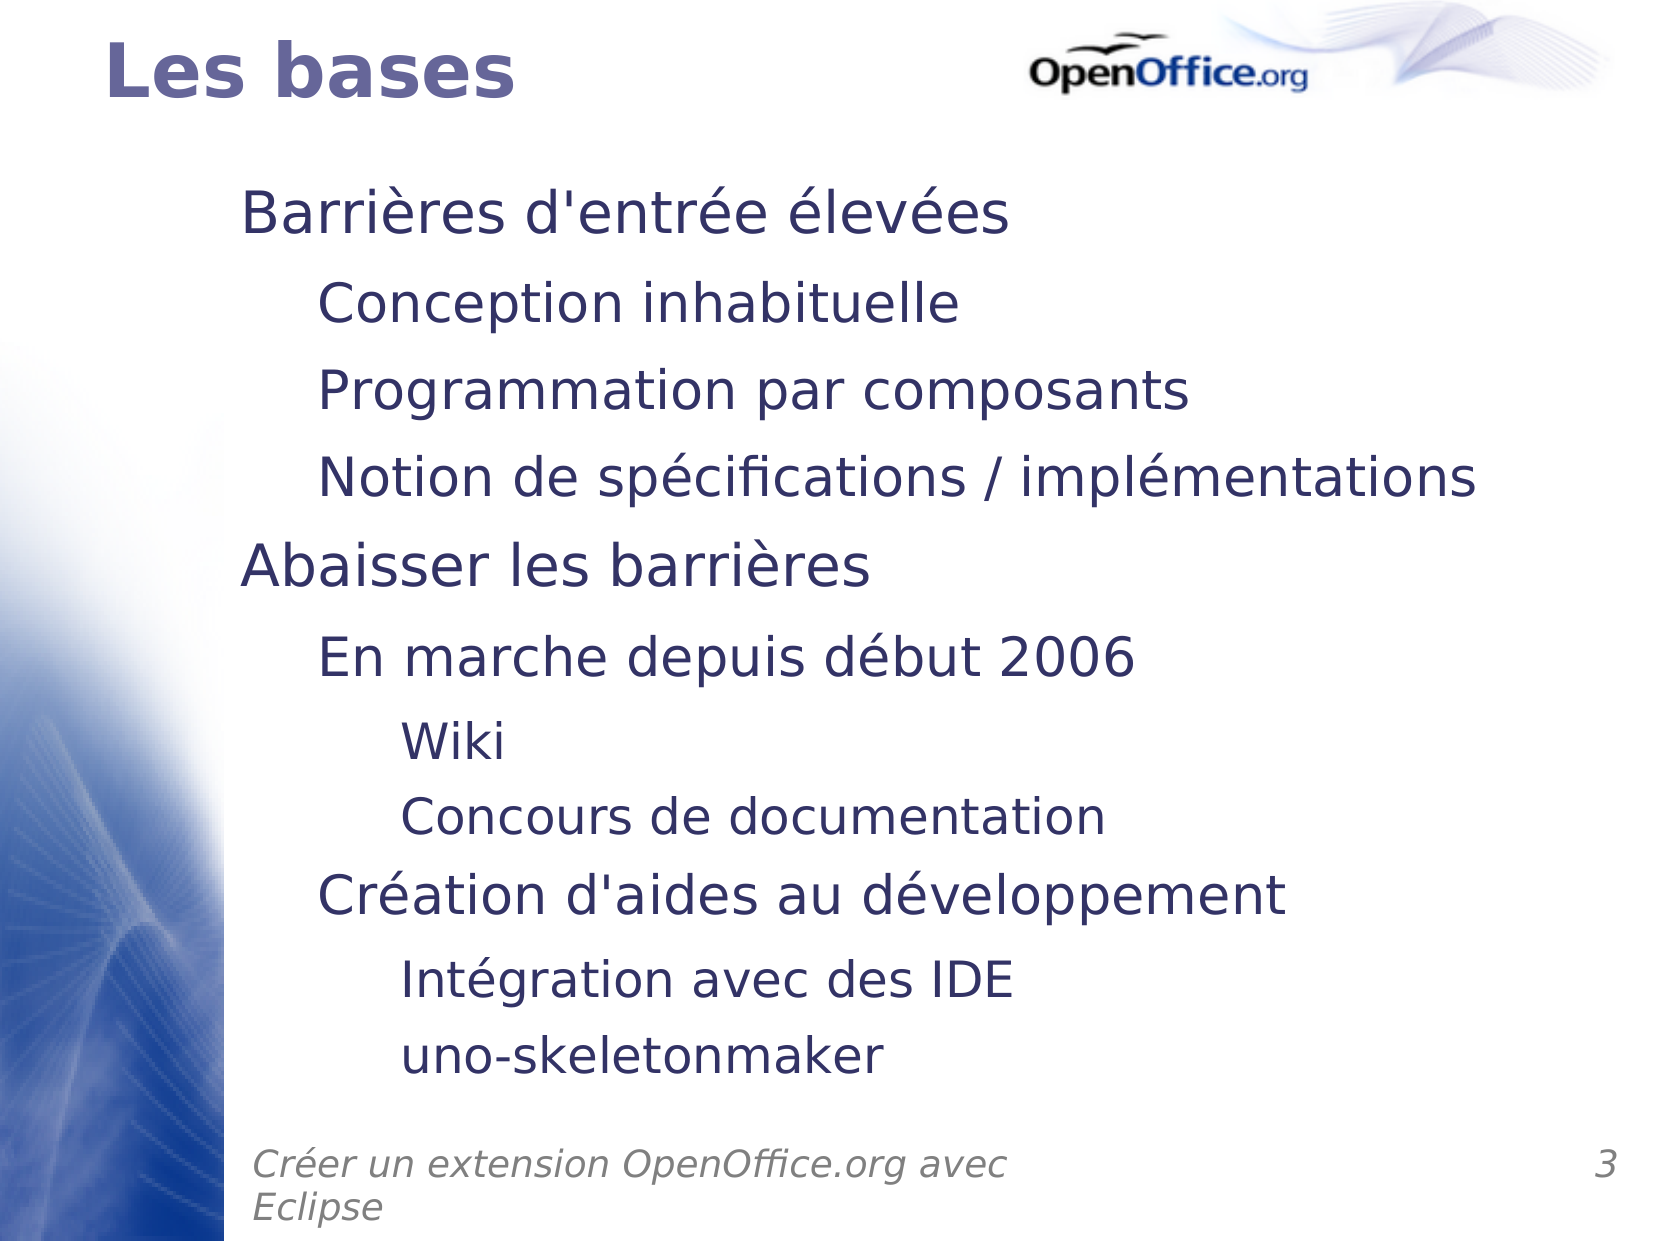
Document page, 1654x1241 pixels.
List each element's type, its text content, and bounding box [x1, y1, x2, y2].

picture [1014, 0, 1619, 100]
list Barrières d'entrée élevées Conception inhabituelle Programmation par composants Notion de spécifications / implémentations Abaisser les barrières En marche depuis début 2006 Wiki Concours de documentation Création d'aides au développement Intégration avec des IDE uno-skeletonmaker [223, 179, 1619, 1133]
picture [0, 0, 224, 1241]
title Les bases [15, 15, 987, 129]
